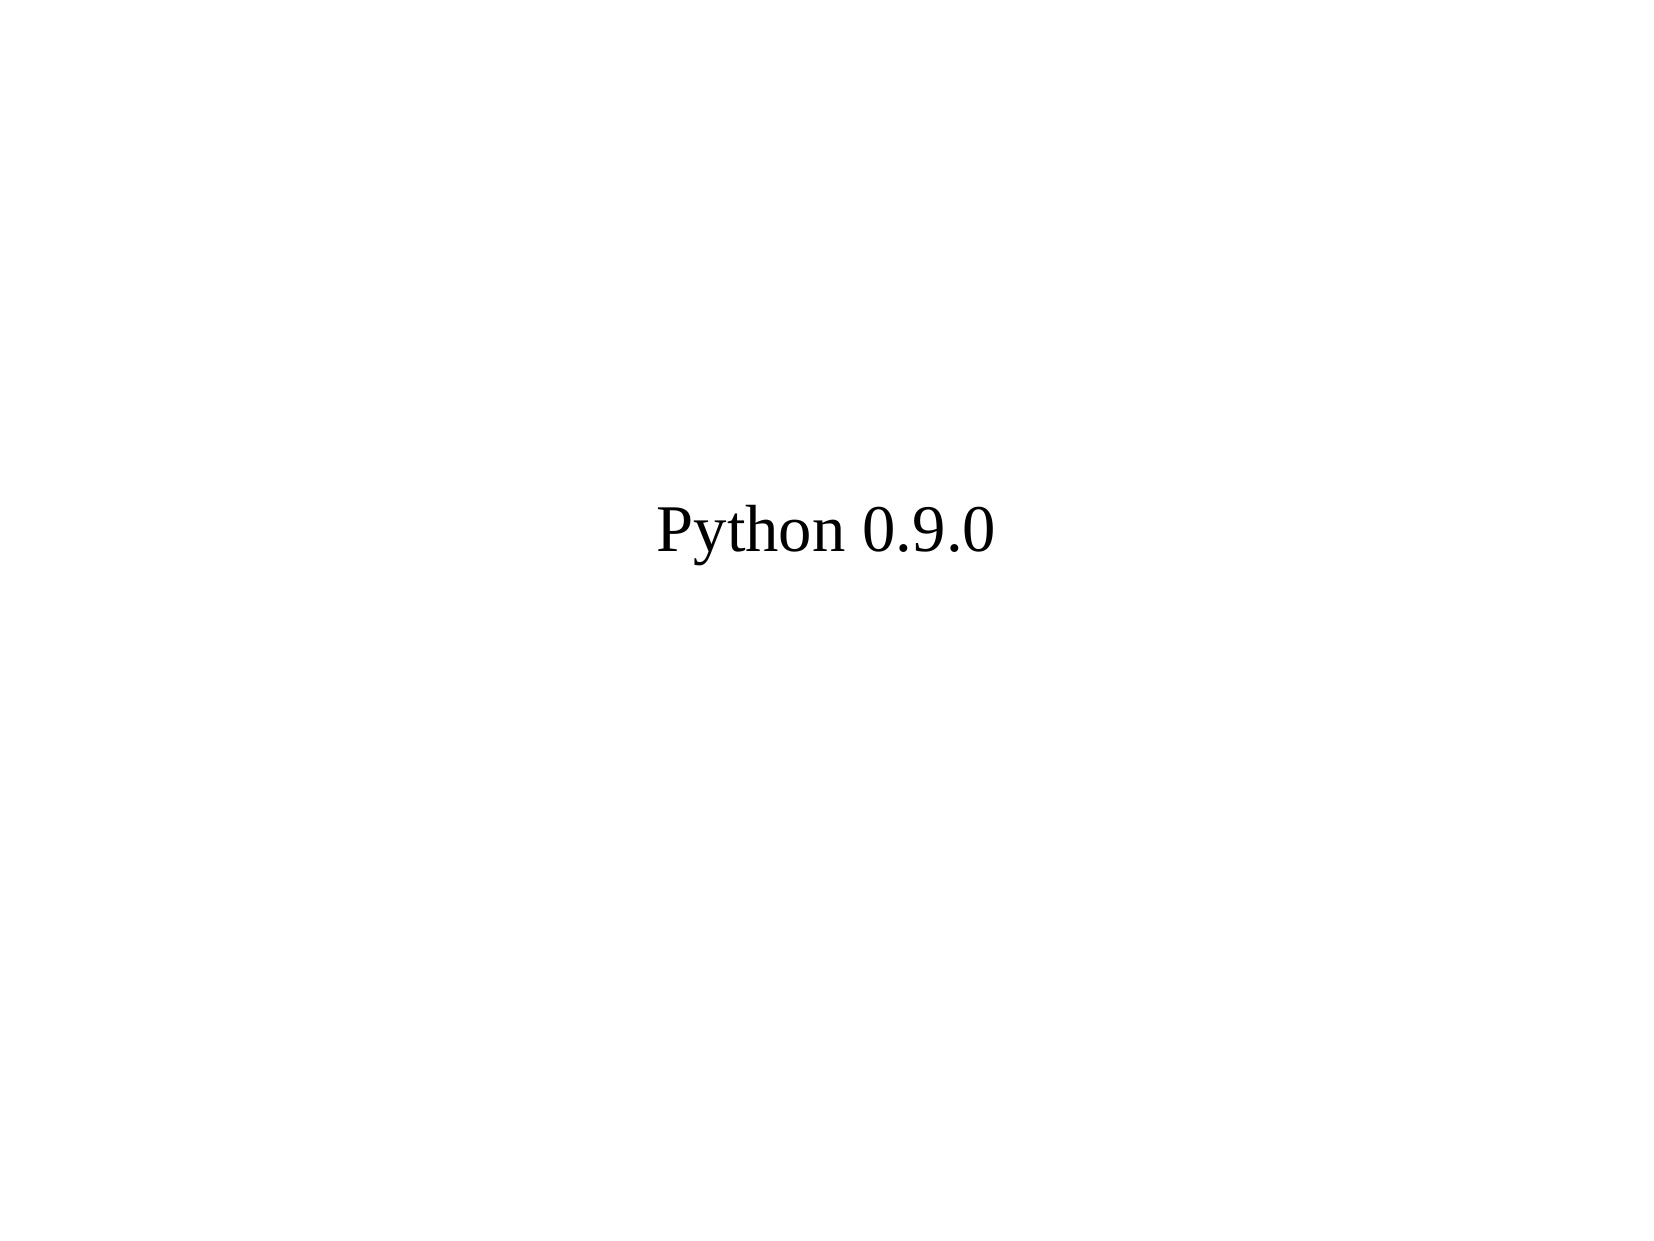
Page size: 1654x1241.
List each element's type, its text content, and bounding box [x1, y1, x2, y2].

subtitle Python 0.9.0 [82, 49, 1571, 1010]
